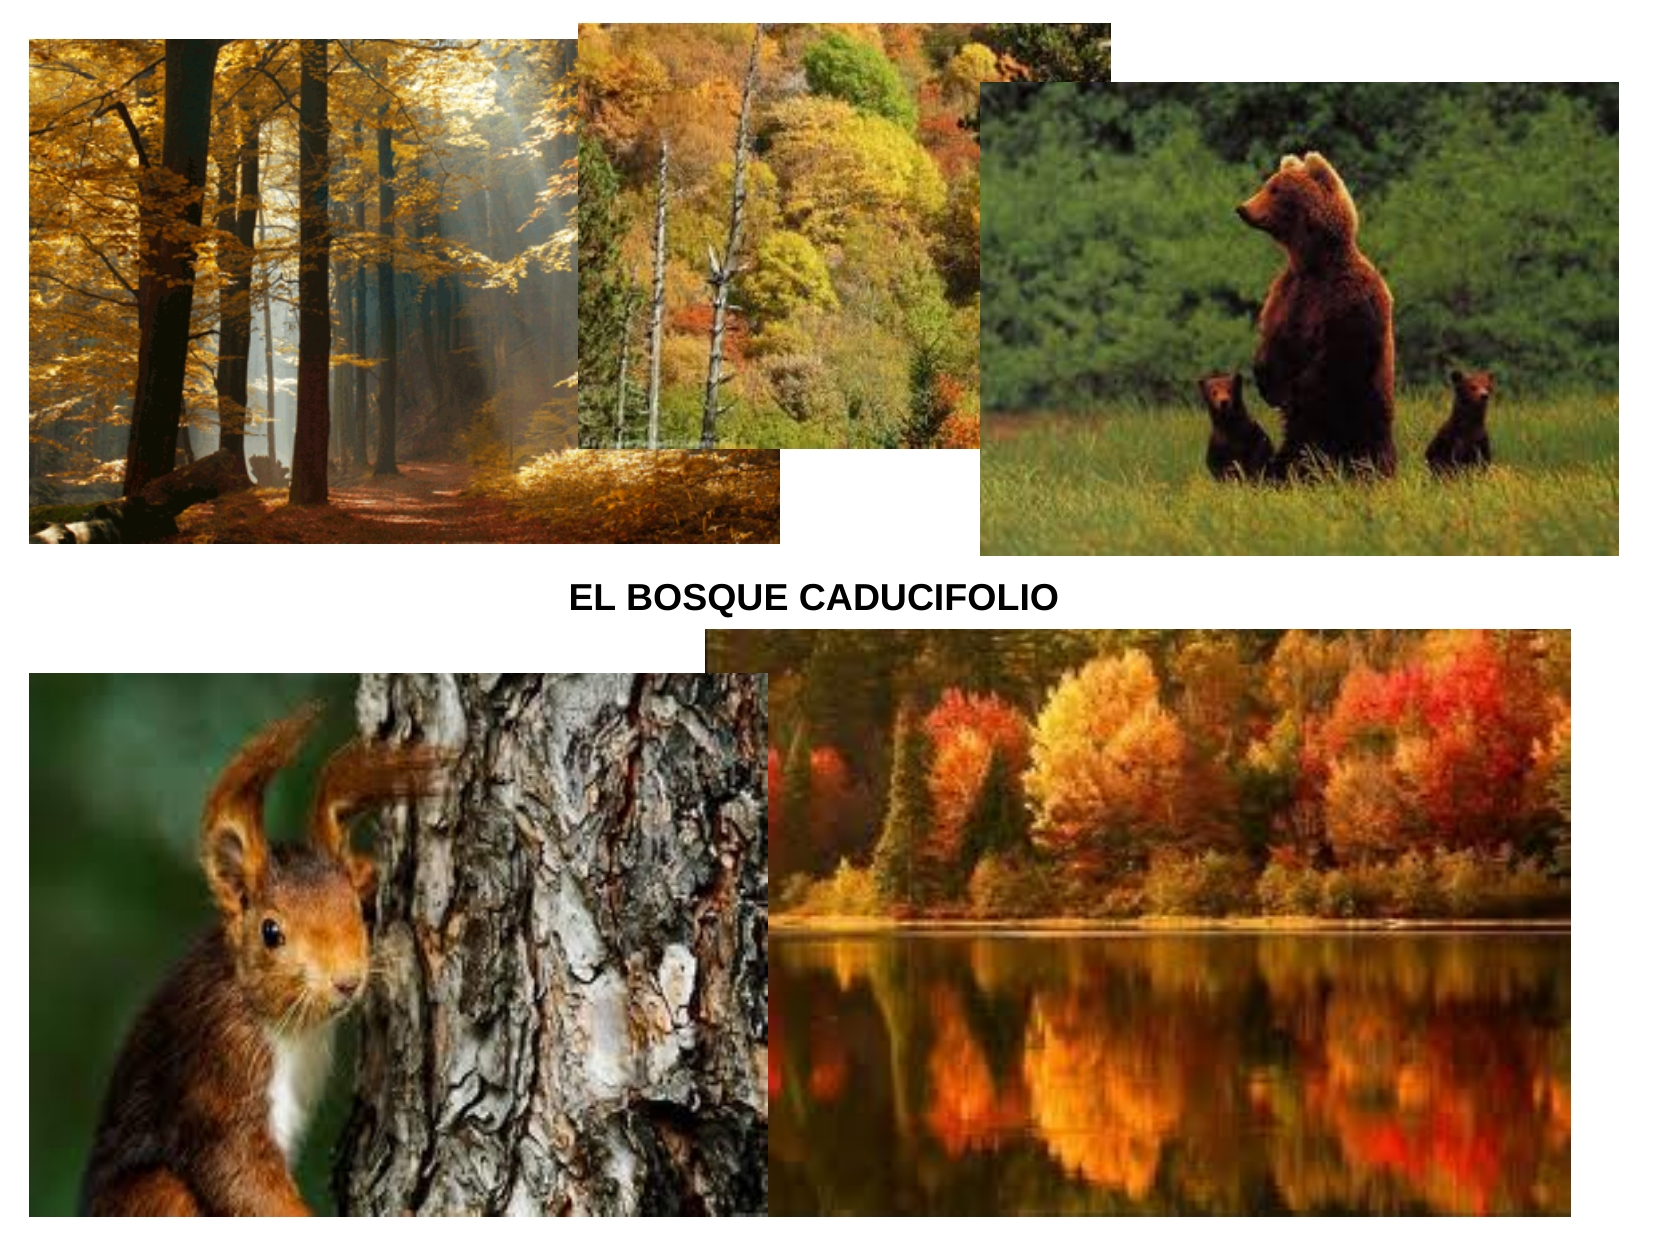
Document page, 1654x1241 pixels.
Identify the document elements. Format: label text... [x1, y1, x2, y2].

text_box EL BOSQUE CADUCIFOLIO [553, 569, 1075, 626]
picture [29, 629, 1571, 1217]
picture [29, 23, 1619, 556]
